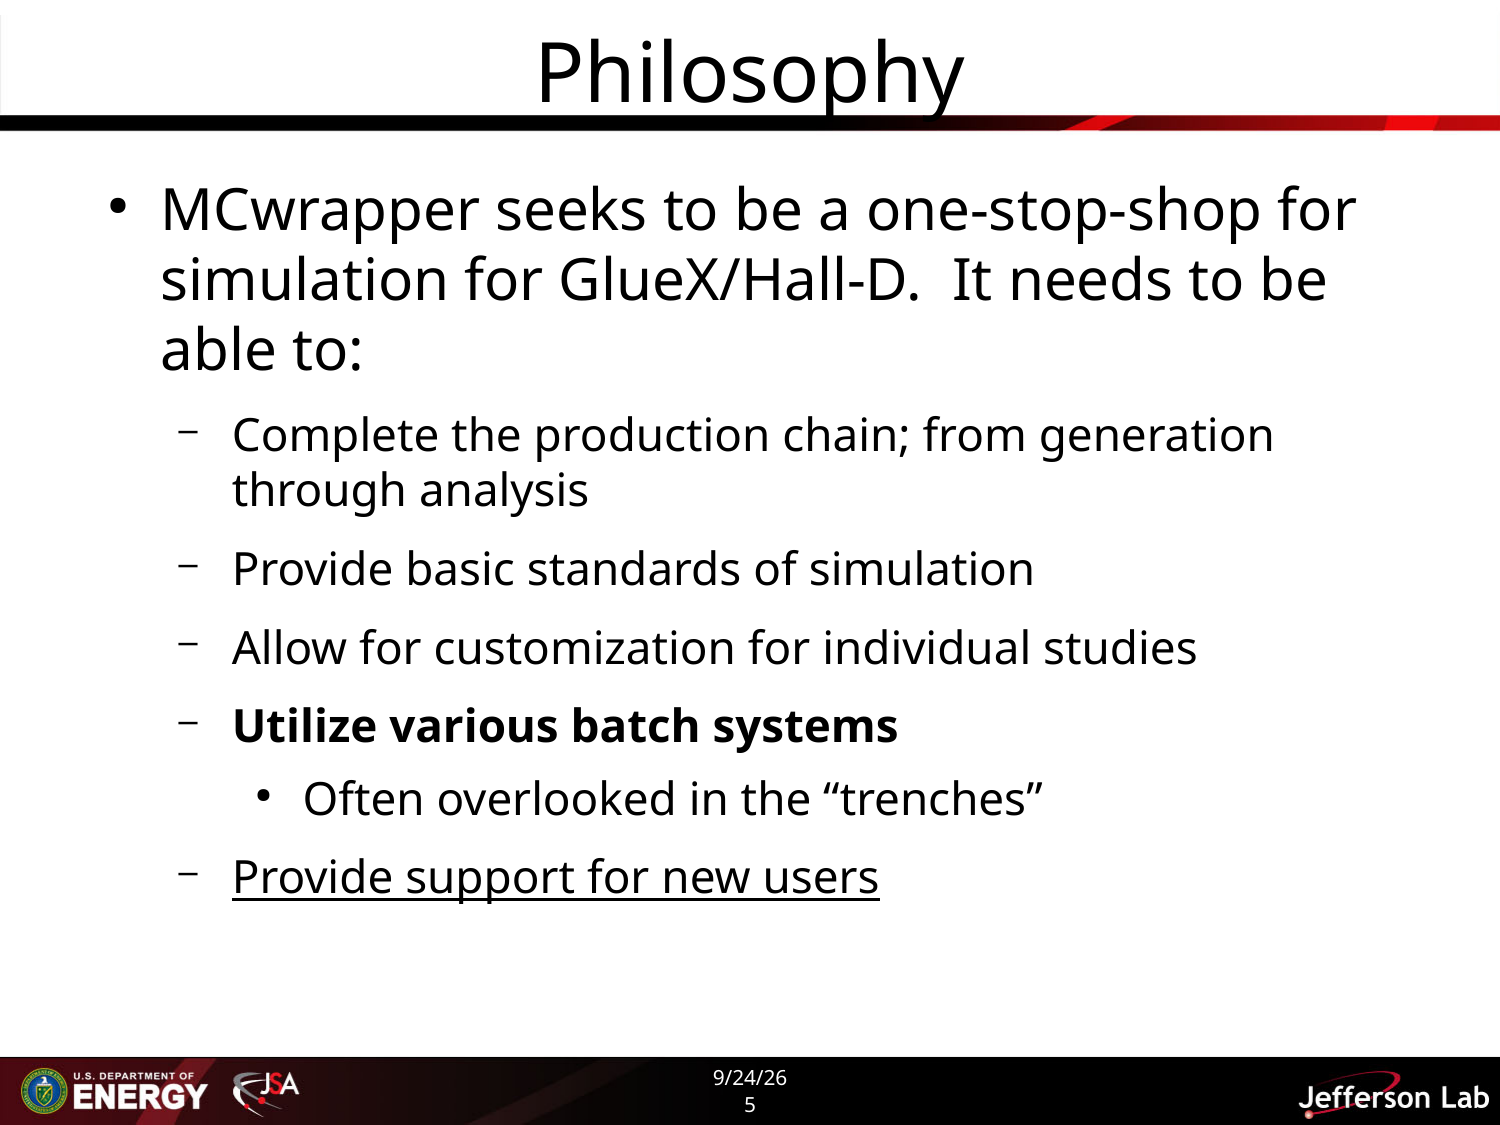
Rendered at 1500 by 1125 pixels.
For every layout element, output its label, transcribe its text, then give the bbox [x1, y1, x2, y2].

picture [0, 0, 1500, 1125]
slide_number 11/1/19 [575, 1048, 925, 1090]
slide_number <number> [575, 1090, 925, 1122]
list MCwrapper seeks to be a one-stop-shop for simulation for GlueX/Hall-D. It needs to be able to: Complete the production chain; from generation through analysis Provide basic standards of simulation Allow for customization for individual studies Utilize various batch systems Often overlooked in the “trenches” Provide support for new users [75, 164, 1426, 908]
title Philosophy [75, 38, 1425, 99]
